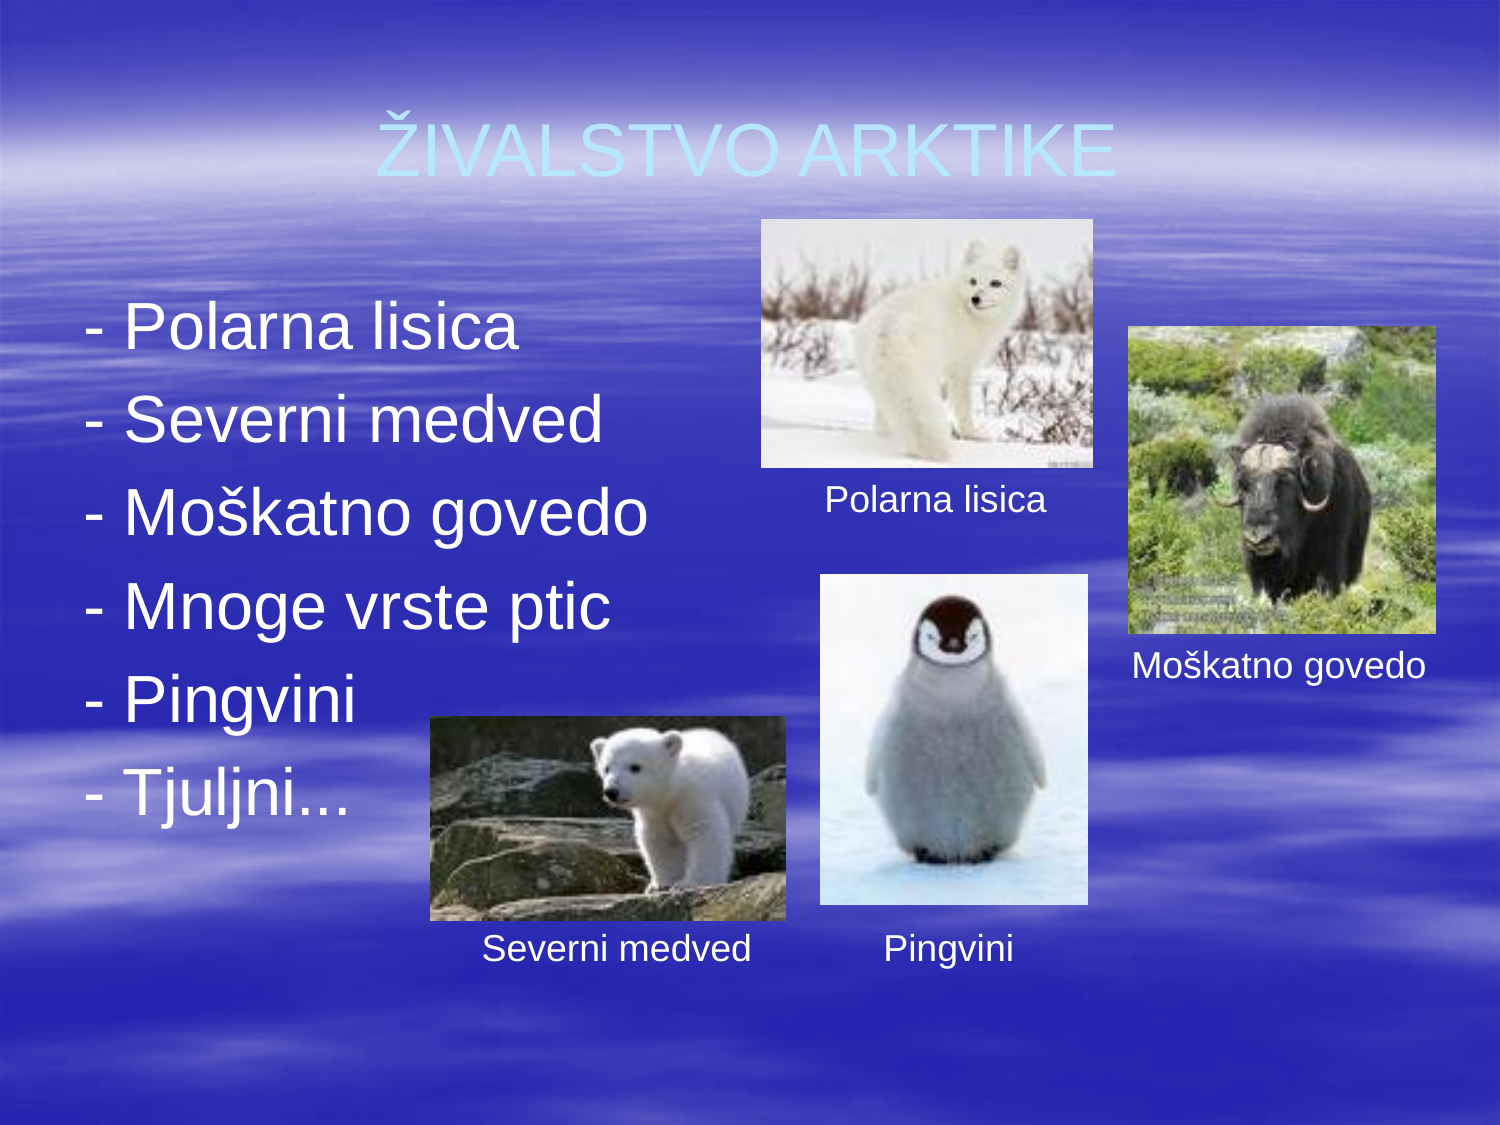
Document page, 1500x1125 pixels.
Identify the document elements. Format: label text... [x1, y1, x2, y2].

text_box Polarna lisica [809, 467, 1062, 528]
text_box Moškatno govedo [1116, 633, 1442, 694]
text_box Pingvini [868, 916, 1030, 977]
title ŽIVALSTVO ARKTIKE [49, 37, 1446, 255]
text_box Severni medved [466, 916, 767, 977]
picture [0, 0, 1500, 1125]
list - Polarna lisica - Severni medved - Moškatno govedo - Mnoge vrste ptic - Pingvini - Tjuljni... [49, 275, 1451, 1001]
